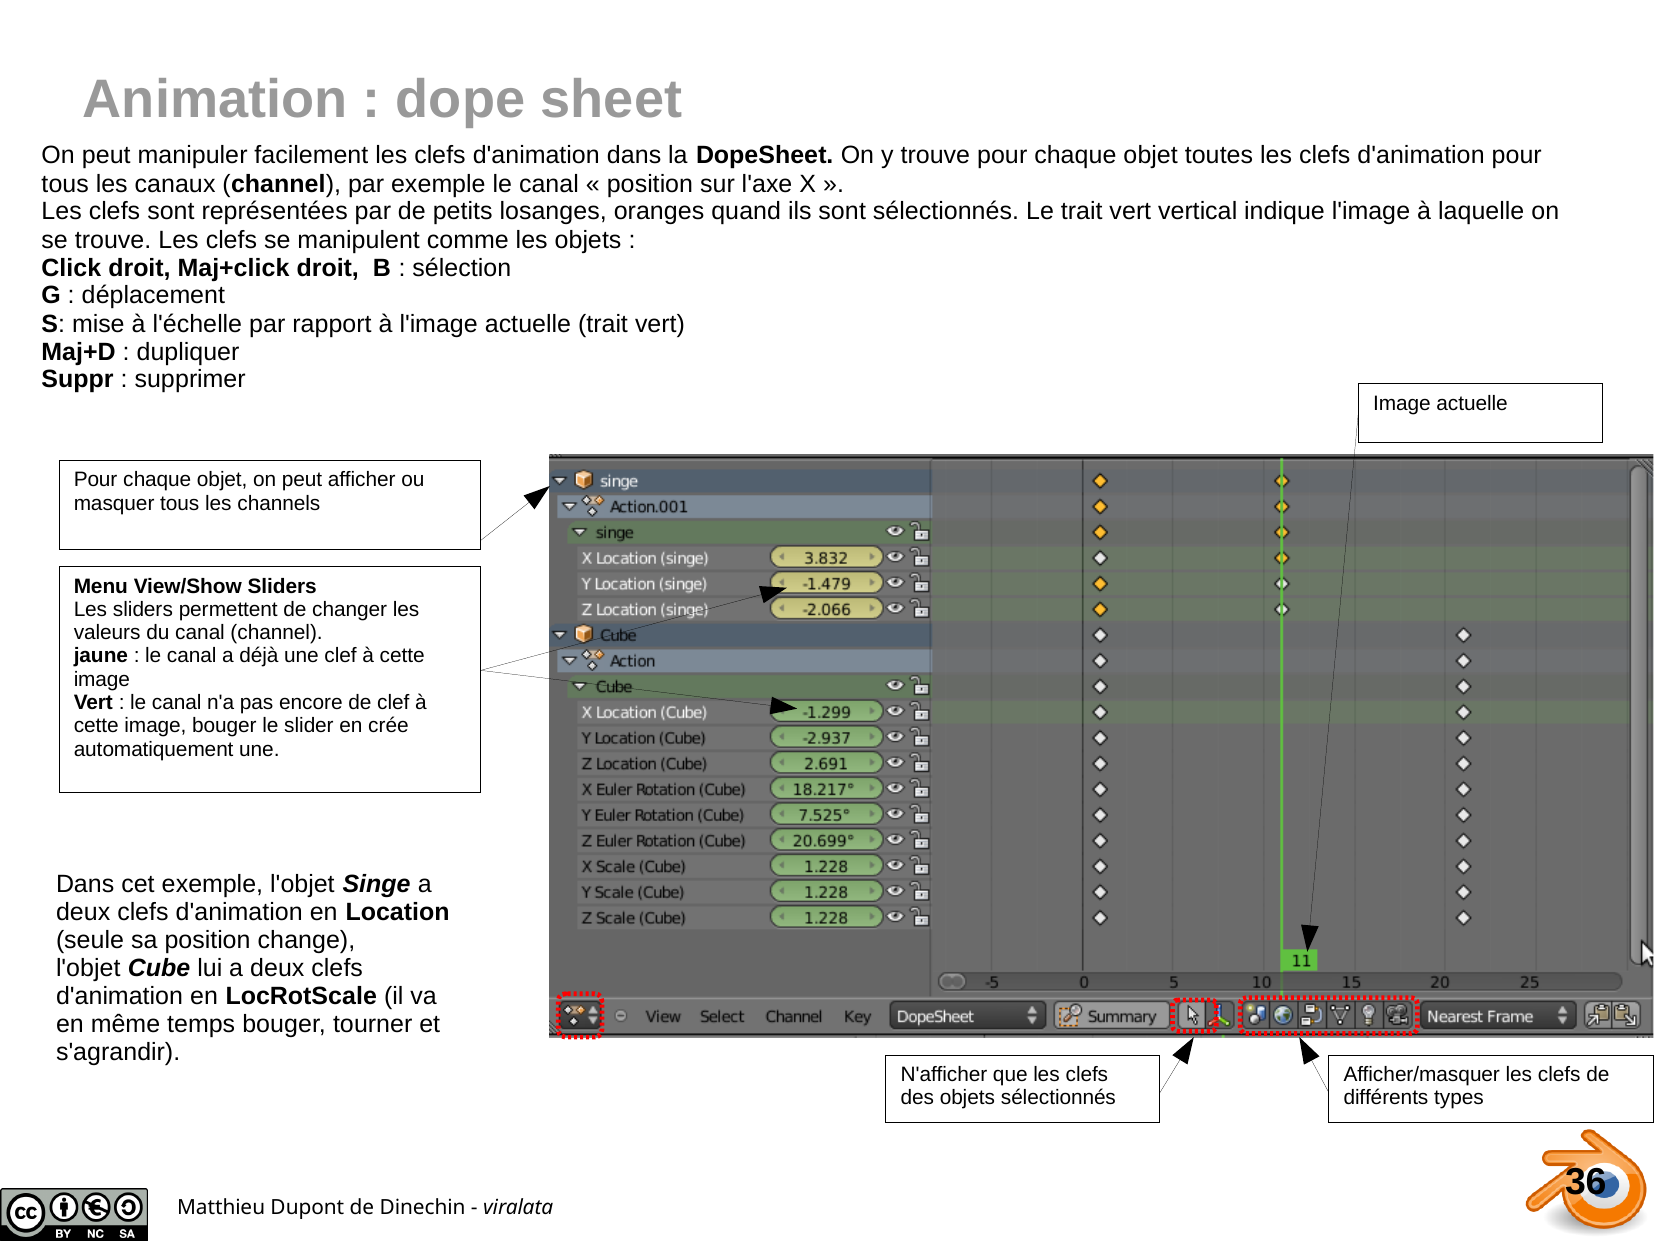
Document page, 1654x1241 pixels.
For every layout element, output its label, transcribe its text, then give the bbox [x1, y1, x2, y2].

text_box On peut manipuler facilement les clefs d'animation dans la DopeSheet. On y trouve pour chaque objet toutes les clefs d'animation pour tous les canaux (channel), par exemple le canal « position sur l'axe X ». Les clefs sont représentées par de petits losanges, oranges quand ils sont sélectionnés. Le trait vert vertical indique l'image à laquelle on se trouve. Les clefs se manipulent comme les objets : Click droit, Maj+click droit, B : sélection G : déplacement S: mise à l'échelle par rapport à l'image actuelle (trait vert) Maj+D : dupliquer Suppr : supprimer [26, 133, 1592, 437]
text_box Menu View/Show Sliders Les sliders permettent de changer les valeurs du canal (channel). jaune : le canal a déjà une clef à cette image Vert : le canal n'a pas encore de clef à cette image, bouger le slider en crée automatiquement une. [59, 566, 481, 793]
picture [0, 1188, 148, 1241]
text_box N'afficher que les clefs des objets sélectionnés [885, 1055, 1160, 1123]
title Animation : dope sheet [82, 56, 1565, 133]
text_box Image actuelle [1358, 383, 1603, 443]
picture [549, 454, 1654, 1038]
text_box Afficher/masquer les clefs de différents types [1328, 1055, 1654, 1123]
picture [1520, 1123, 1648, 1241]
text_box Pour chaque objet, on peut afficher ou masquer tous les channels [59, 460, 481, 550]
text_box Dans cet exemple, l'objet Singe a deux clefs d'animation en Location (seule sa position change), l'objet Cube lui a deux clefs d'animation en LocRotScale (il va en même temps bouger, tourner et s'agrandir). [41, 862, 485, 1158]
